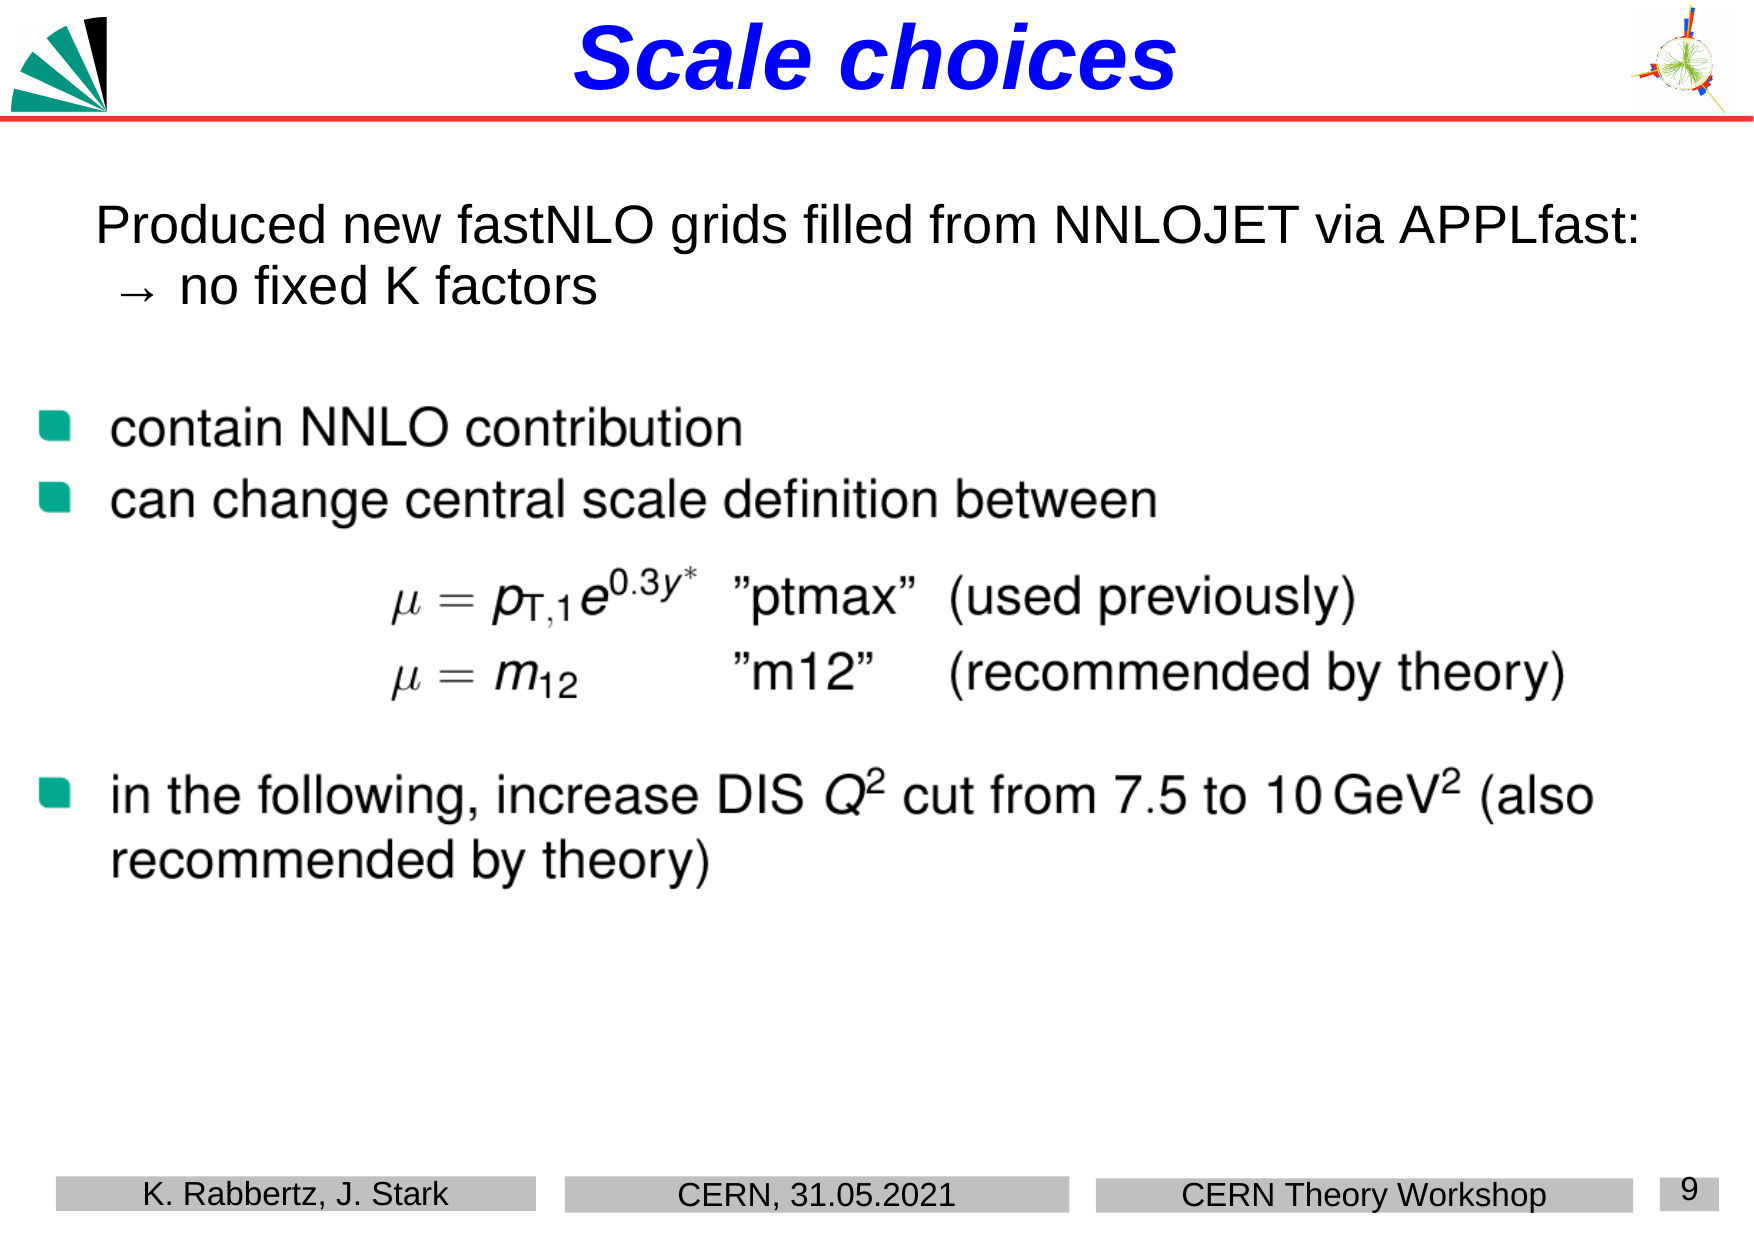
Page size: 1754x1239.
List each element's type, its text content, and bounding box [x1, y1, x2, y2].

text_box Produced new fastNLO grids filled from NNLOJET via APPLfast: → no fixed K factors [83, 188, 1671, 322]
picture [5, 384, 1754, 924]
picture [11, 17, 107, 113]
title Scale choices [124, 0, 1630, 116]
picture [1631, 5, 1739, 113]
